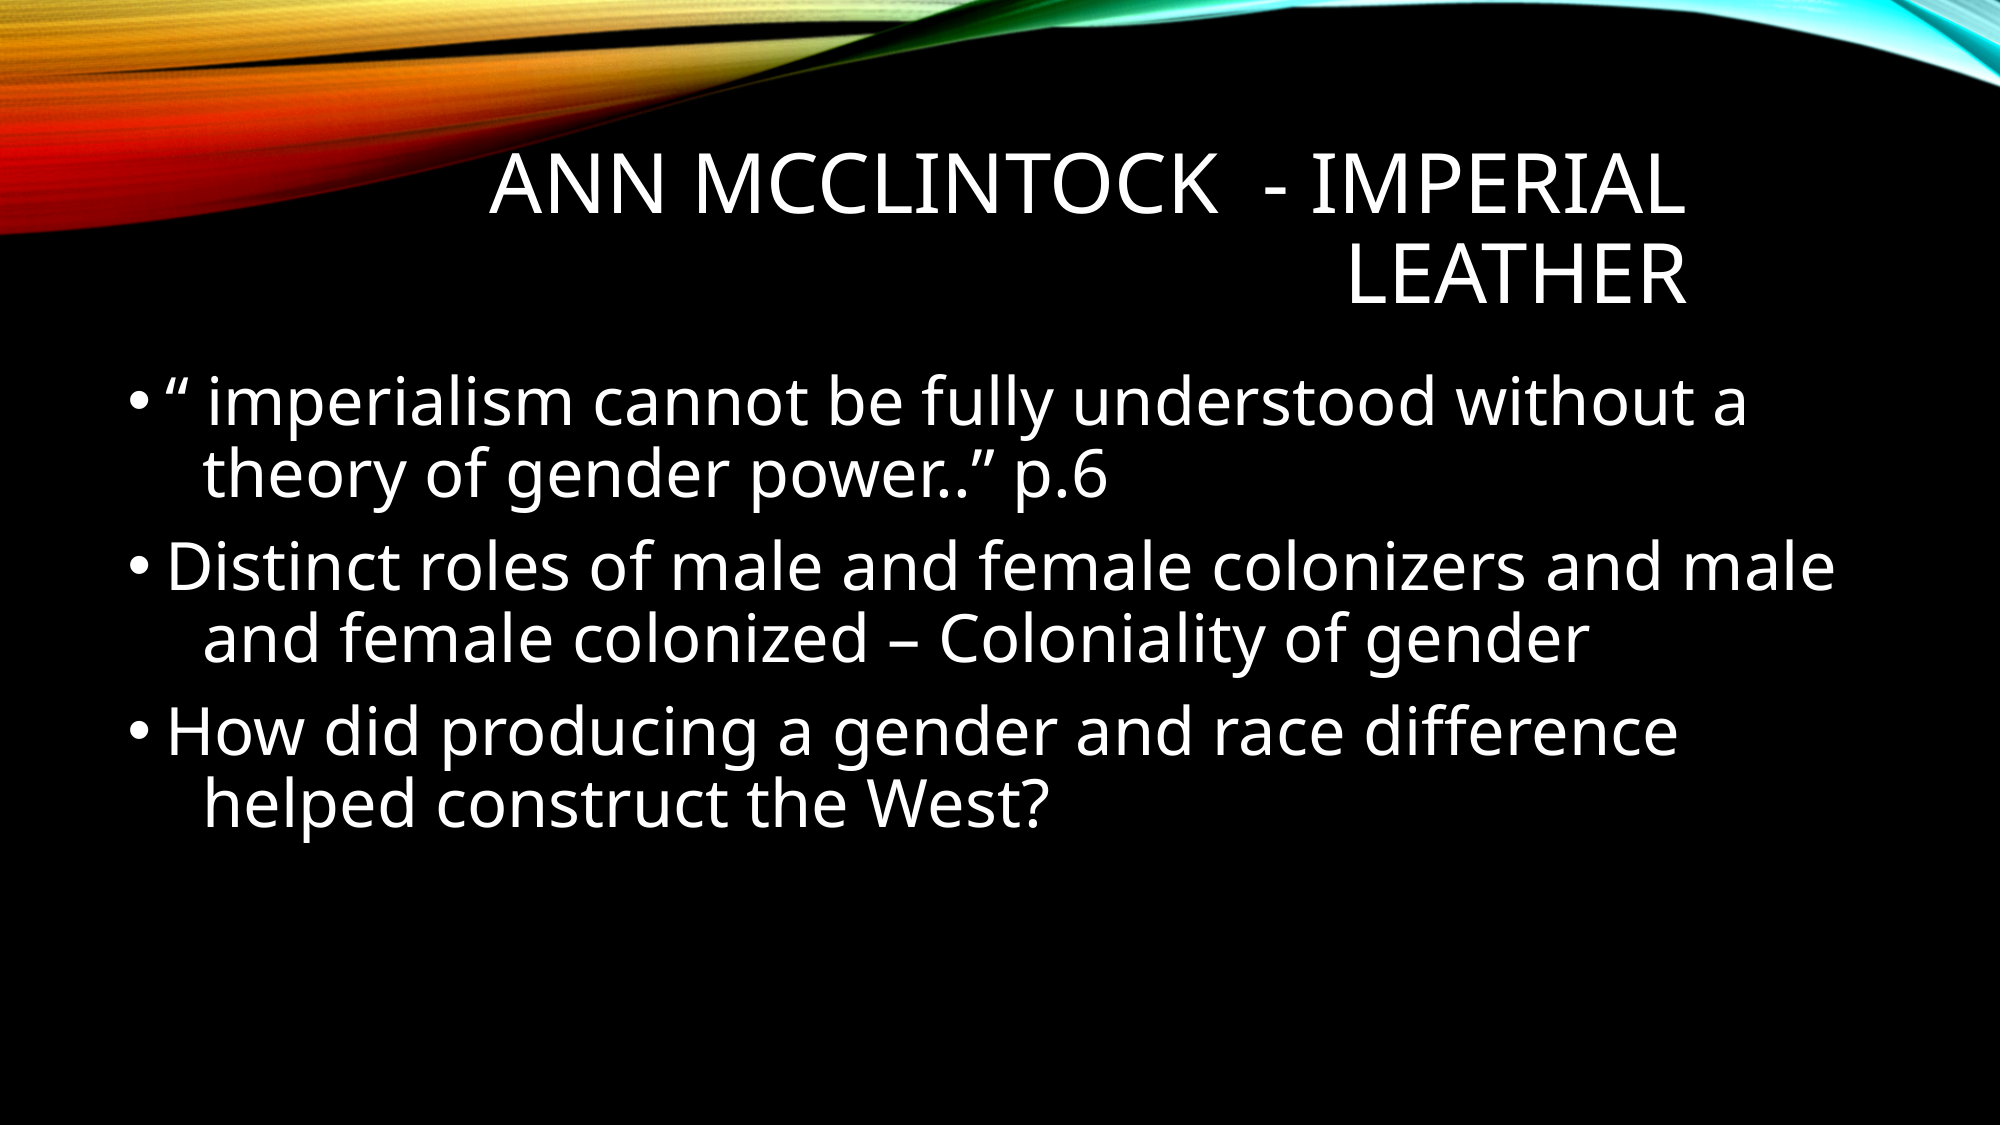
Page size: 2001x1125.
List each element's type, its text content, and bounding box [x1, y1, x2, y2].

title Ann McClintock - Imperial Leather [474, 125, 1888, 338]
list “ imperialism cannot be fully understood without a theory of gender power..” p.6 Distinct roles of male and female colonizers and male and female colonized – Coloniality of gender How did producing a gender and race difference helped construct the West? [112, 360, 1888, 1021]
